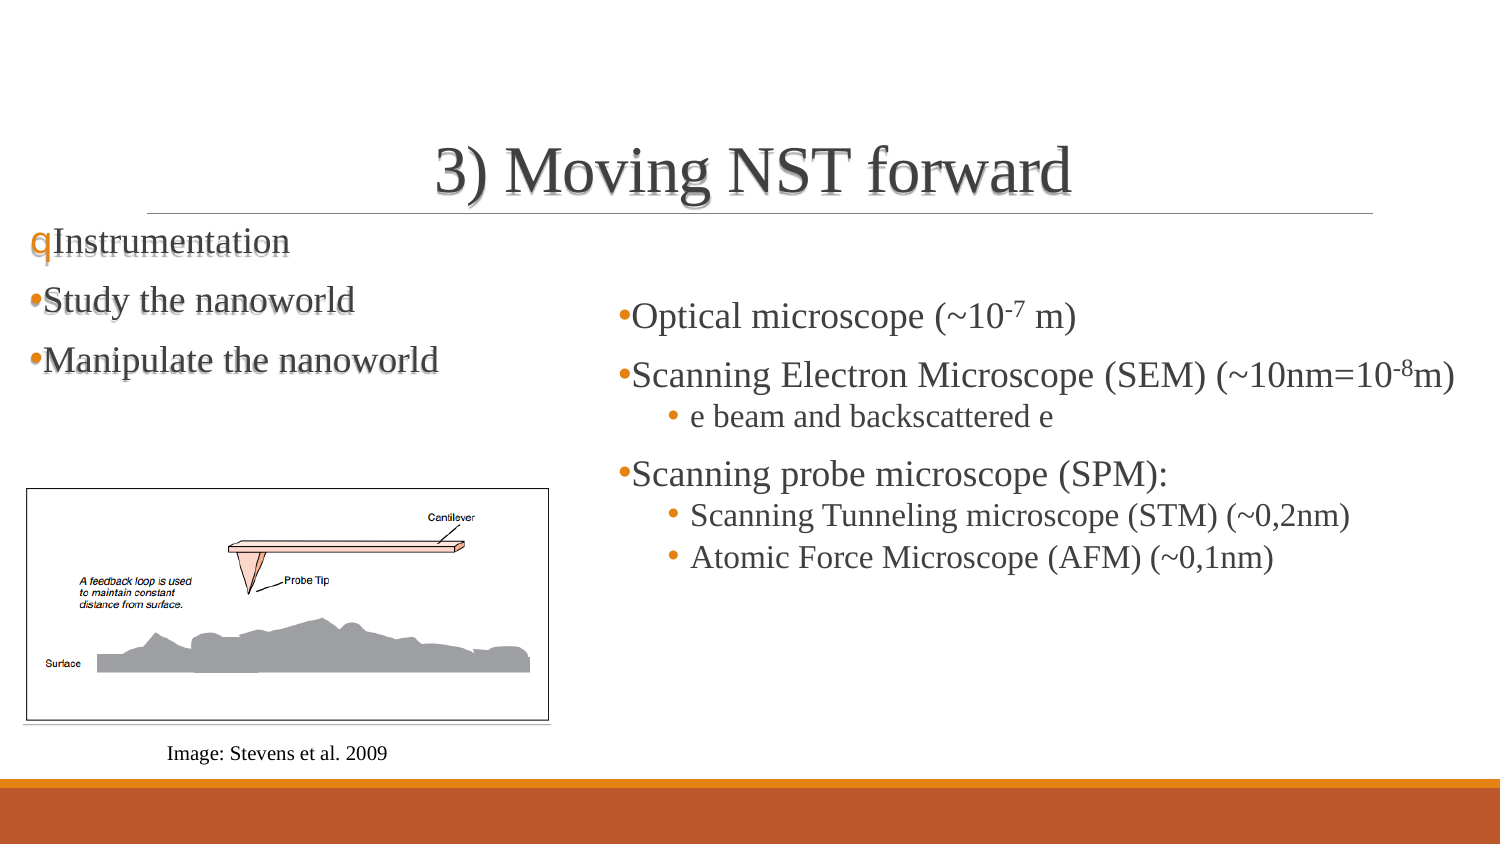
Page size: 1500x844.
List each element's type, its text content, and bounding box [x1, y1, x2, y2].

picture [23, 483, 553, 724]
title 3) Moving NST forward [134, 35, 1373, 213]
list Instrumentation Study the nanoworld Manipulate the nanoworld [29, 213, 1477, 783]
text_box Optical microscope (~10-7 m) Scanning Electron Microscope (SEM) (~10nm=10-8m) e beam and backscattered e Scanning probe microscope (SPM): Scanning Tunneling microscope (STM) (~0,2nm) Atomic Force Microscope (AFM) (~0,1nm) [618, 288, 1500, 844]
text_box Image: Stevens et al. 2009 [151, 732, 425, 773]
